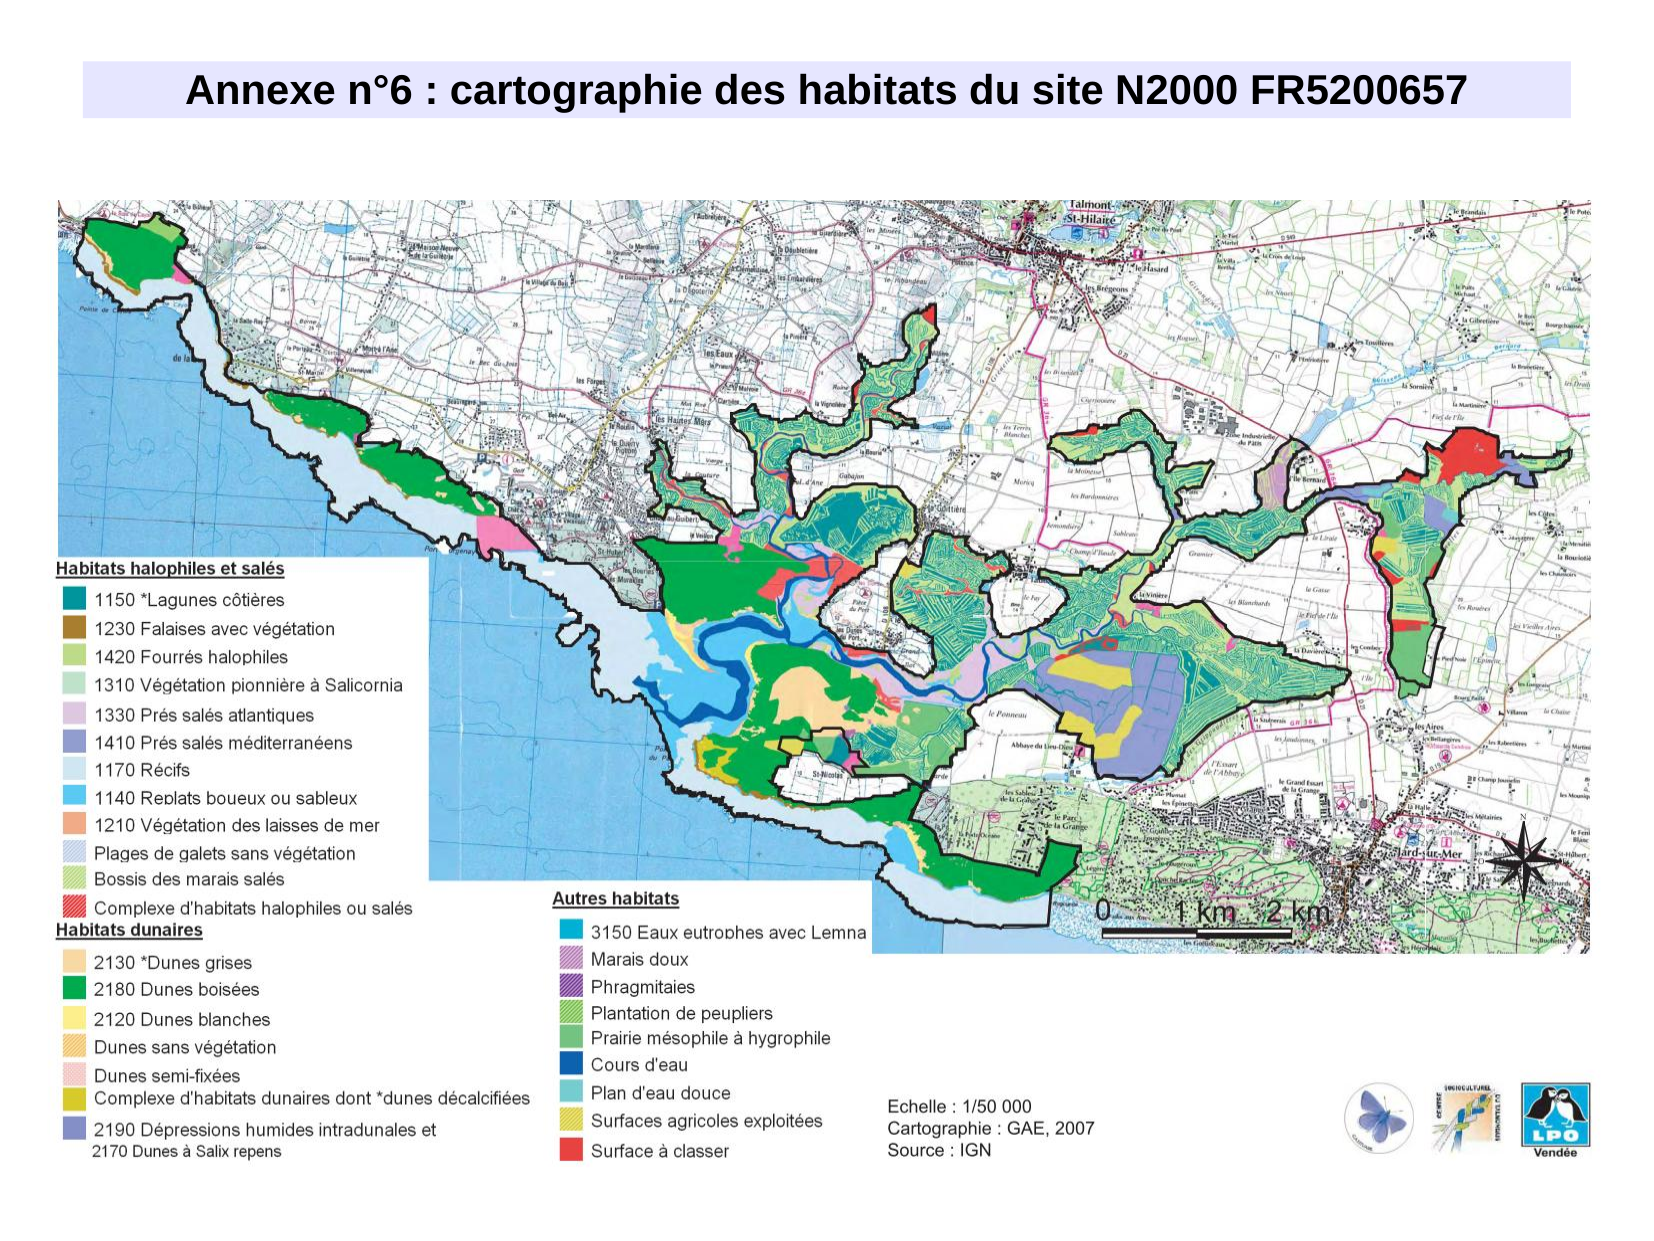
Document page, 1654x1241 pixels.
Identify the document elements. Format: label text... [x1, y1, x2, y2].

picture [0, 200, 1654, 1200]
title Annexe n°6 : cartographie des habitats du site N2000 FR5200657 [82, 61, 1571, 119]
